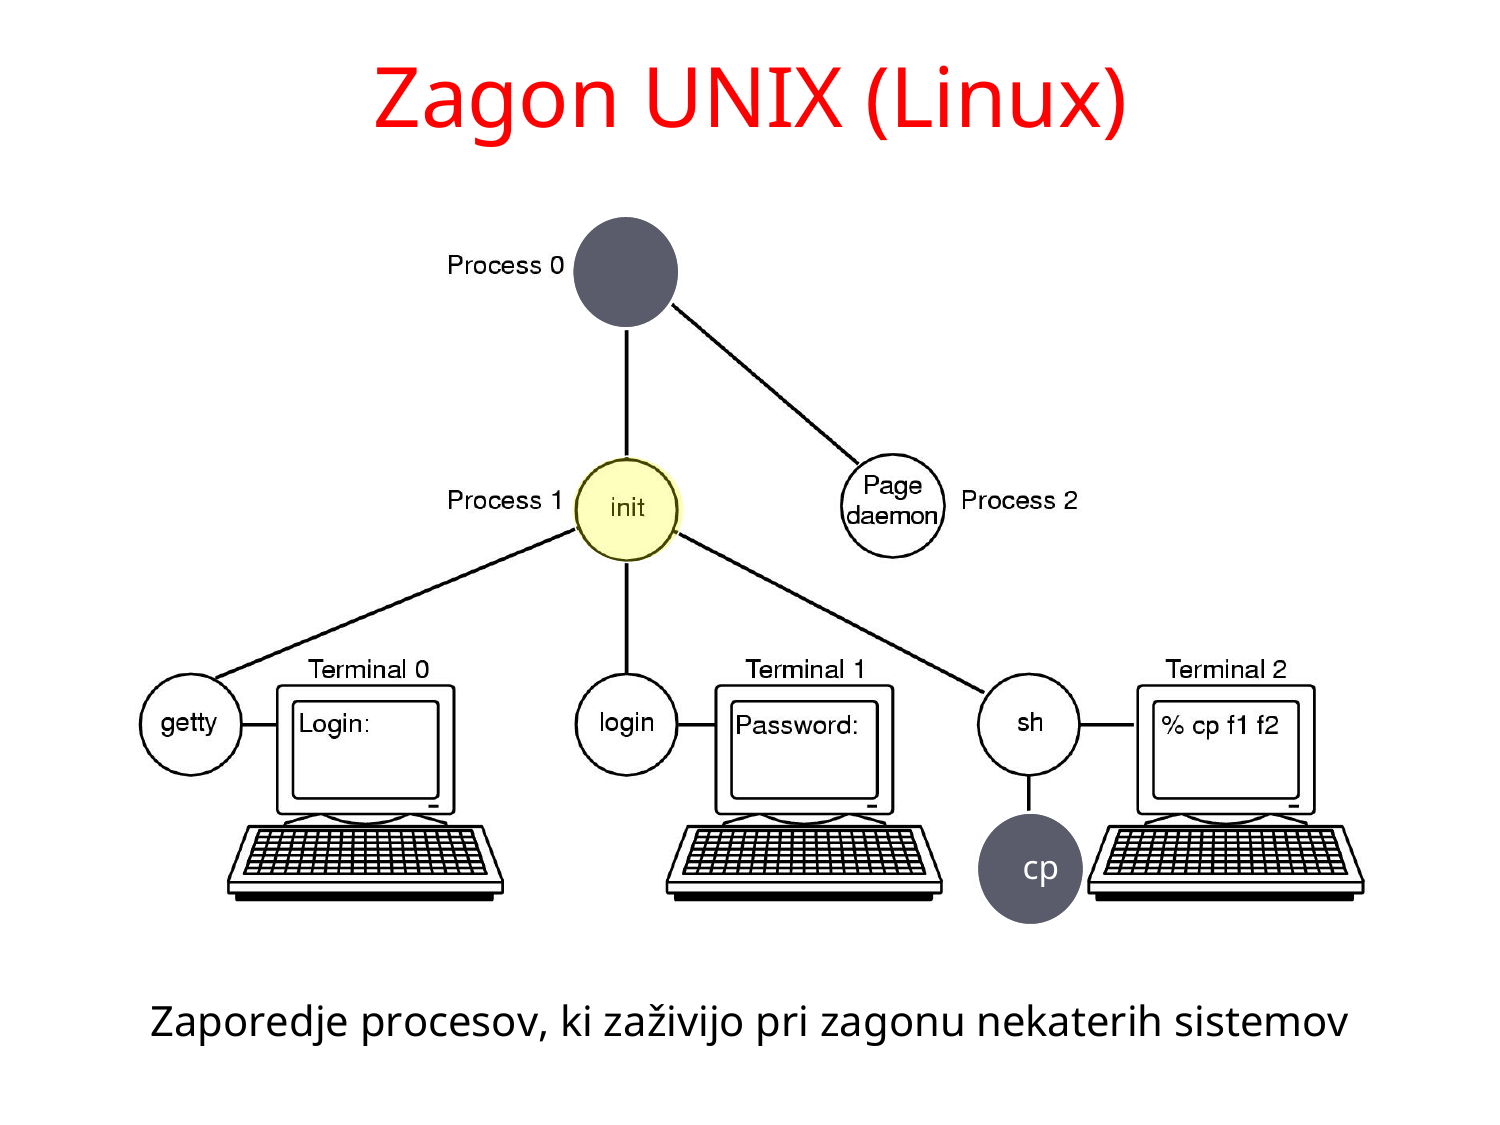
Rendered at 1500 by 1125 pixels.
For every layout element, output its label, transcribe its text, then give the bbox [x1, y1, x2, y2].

text_box cp [1007, 838, 1121, 895]
text_box [571, 215, 680, 329]
text_box [976, 812, 1079, 926]
picture [135, 233, 1369, 902]
text_box [571, 456, 685, 563]
title Zagon UNIX (Linux) [50, 0, 1452, 188]
list Zaporedje procesov, ki zaživijo pri zagonu nekaterih sistemov [0, 987, 1500, 1075]
